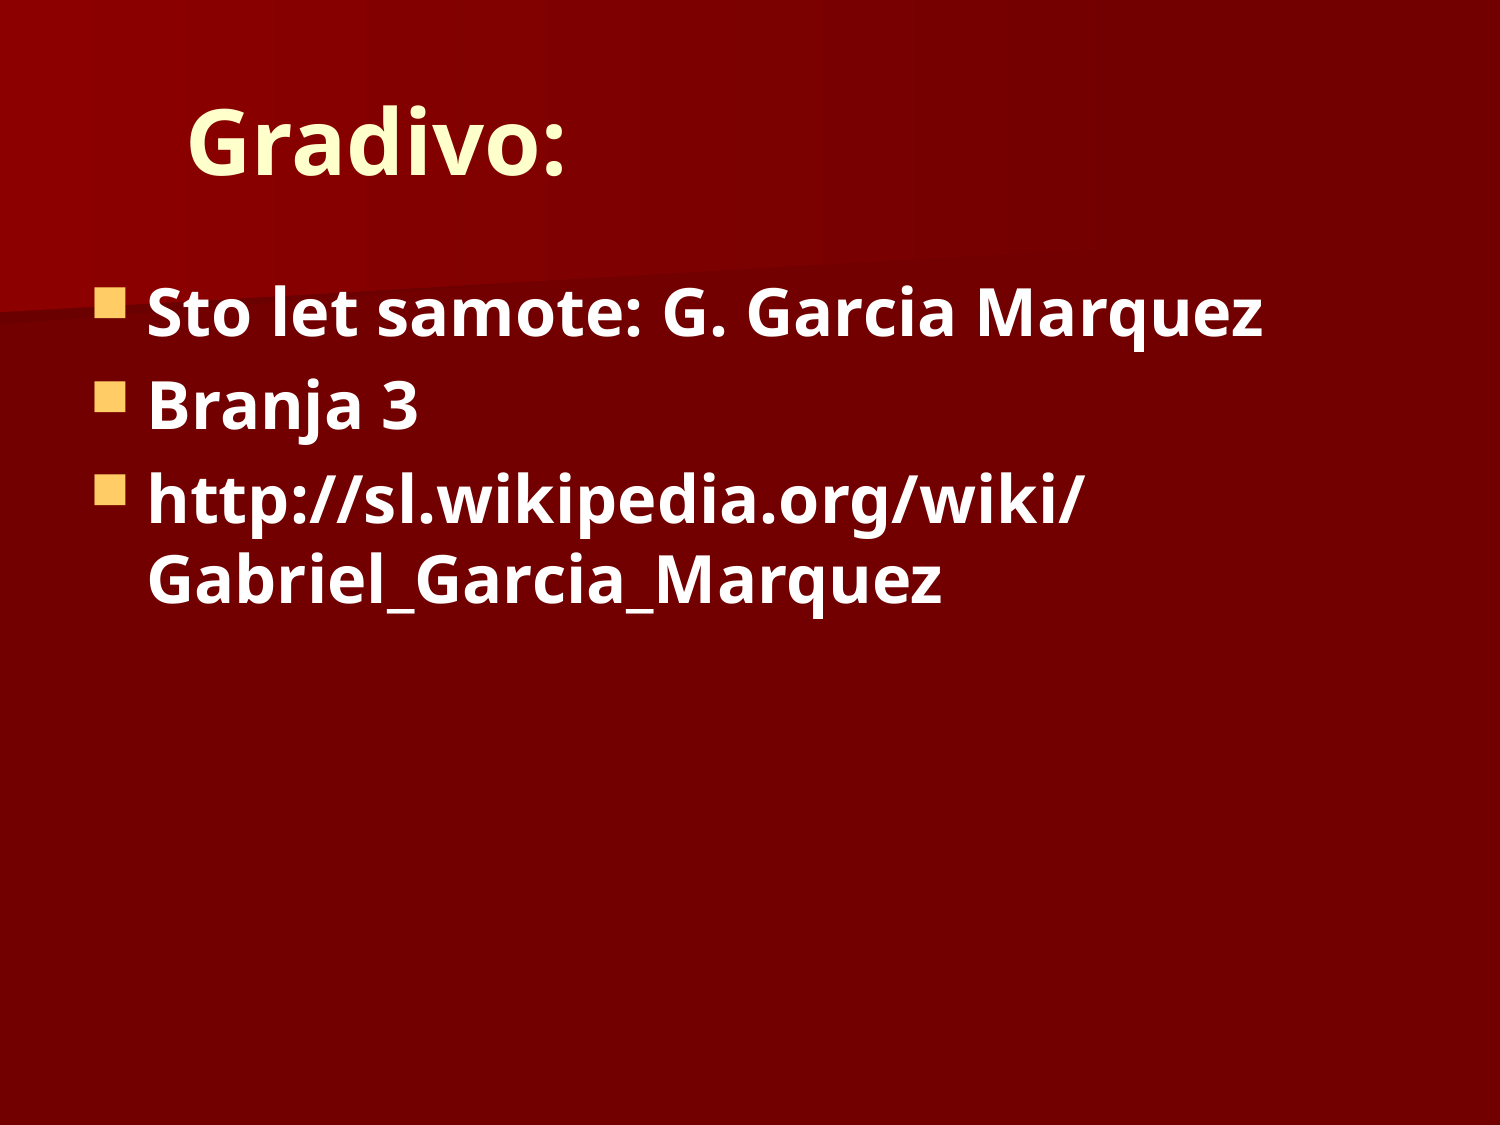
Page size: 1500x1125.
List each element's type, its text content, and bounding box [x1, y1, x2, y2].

title Gradivo: [75, 45, 1425, 233]
list Sto let samote: G. Garcia Marquez Branja 3 http://sl.wikipedia.org/wiki/Gabriel_Garcia_Marquez [75, 262, 1425, 1000]
